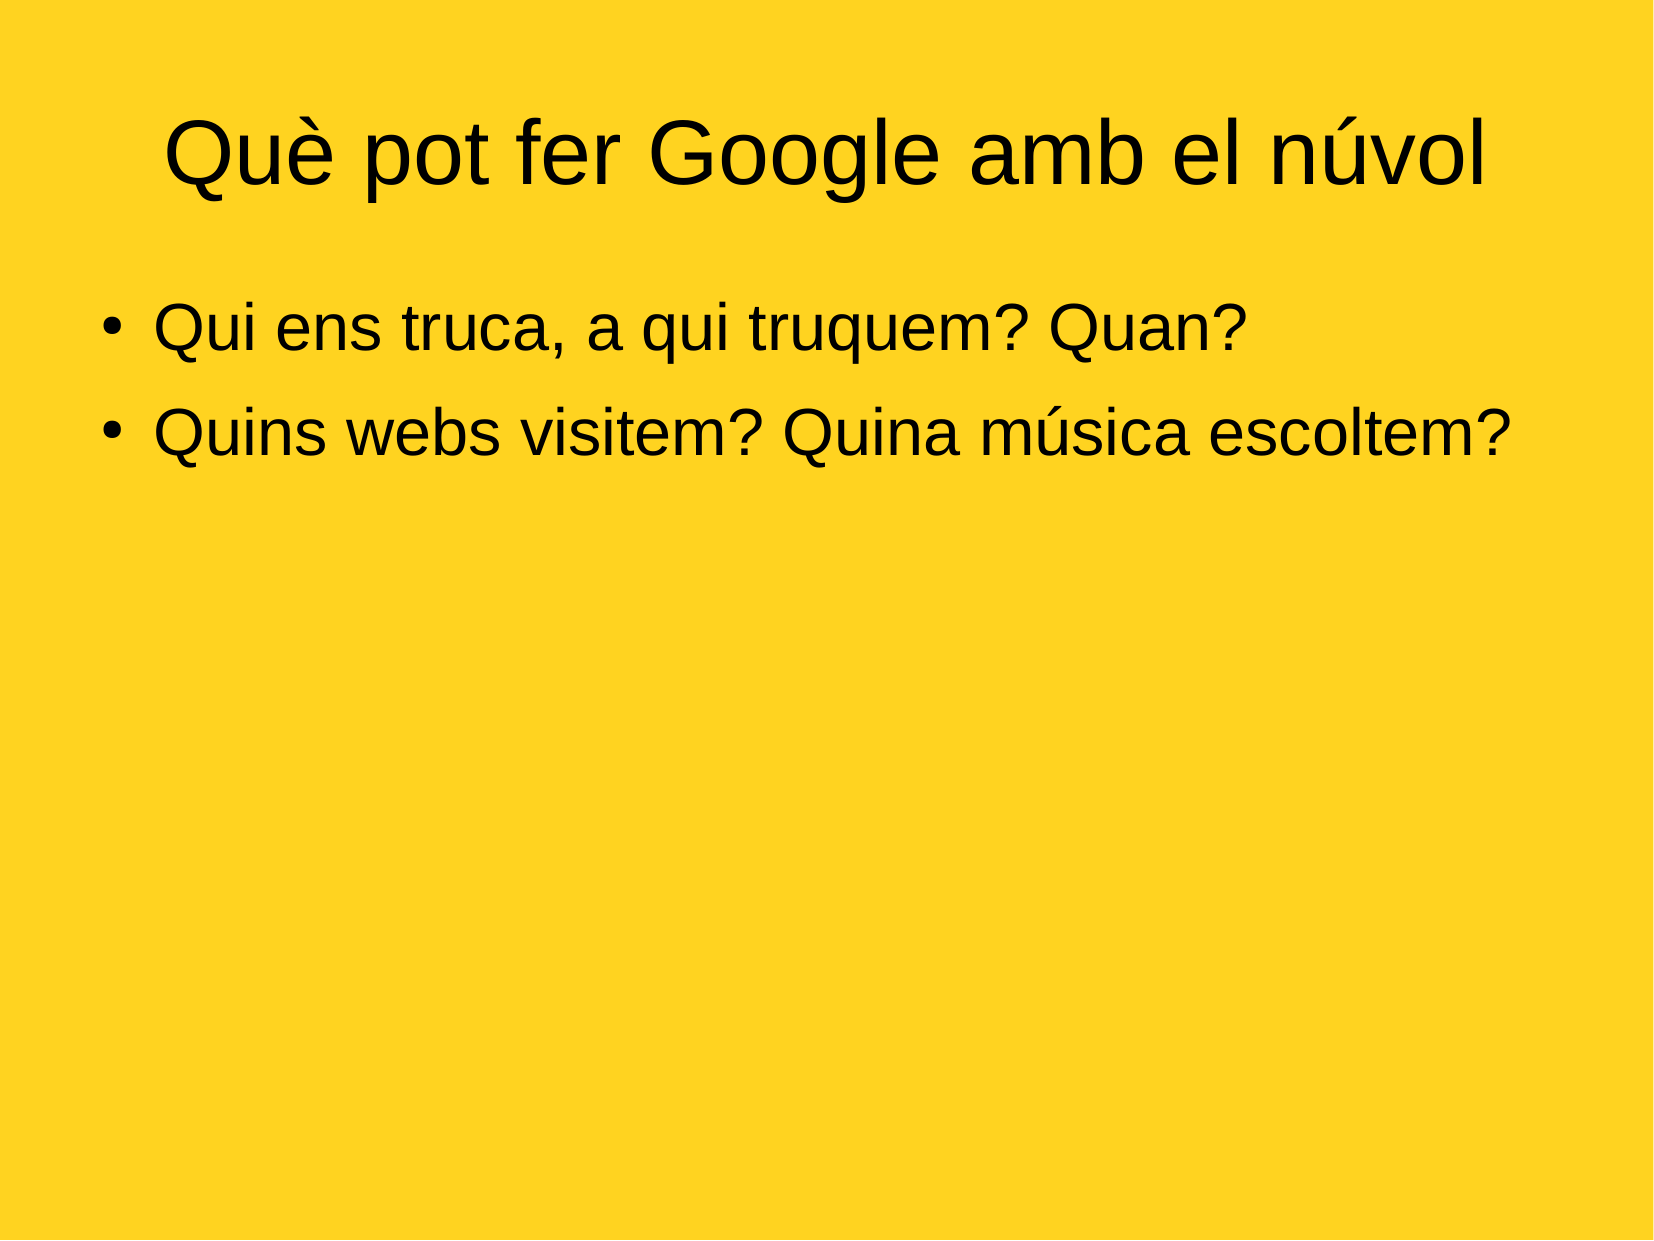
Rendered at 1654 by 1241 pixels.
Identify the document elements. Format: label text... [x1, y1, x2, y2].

list Qui ens truca, a qui truquem? Quan? Quins webs visitem? Quina música escoltem? [82, 290, 1571, 1010]
title Què pot fer Google amb el núvol [82, 49, 1571, 257]
